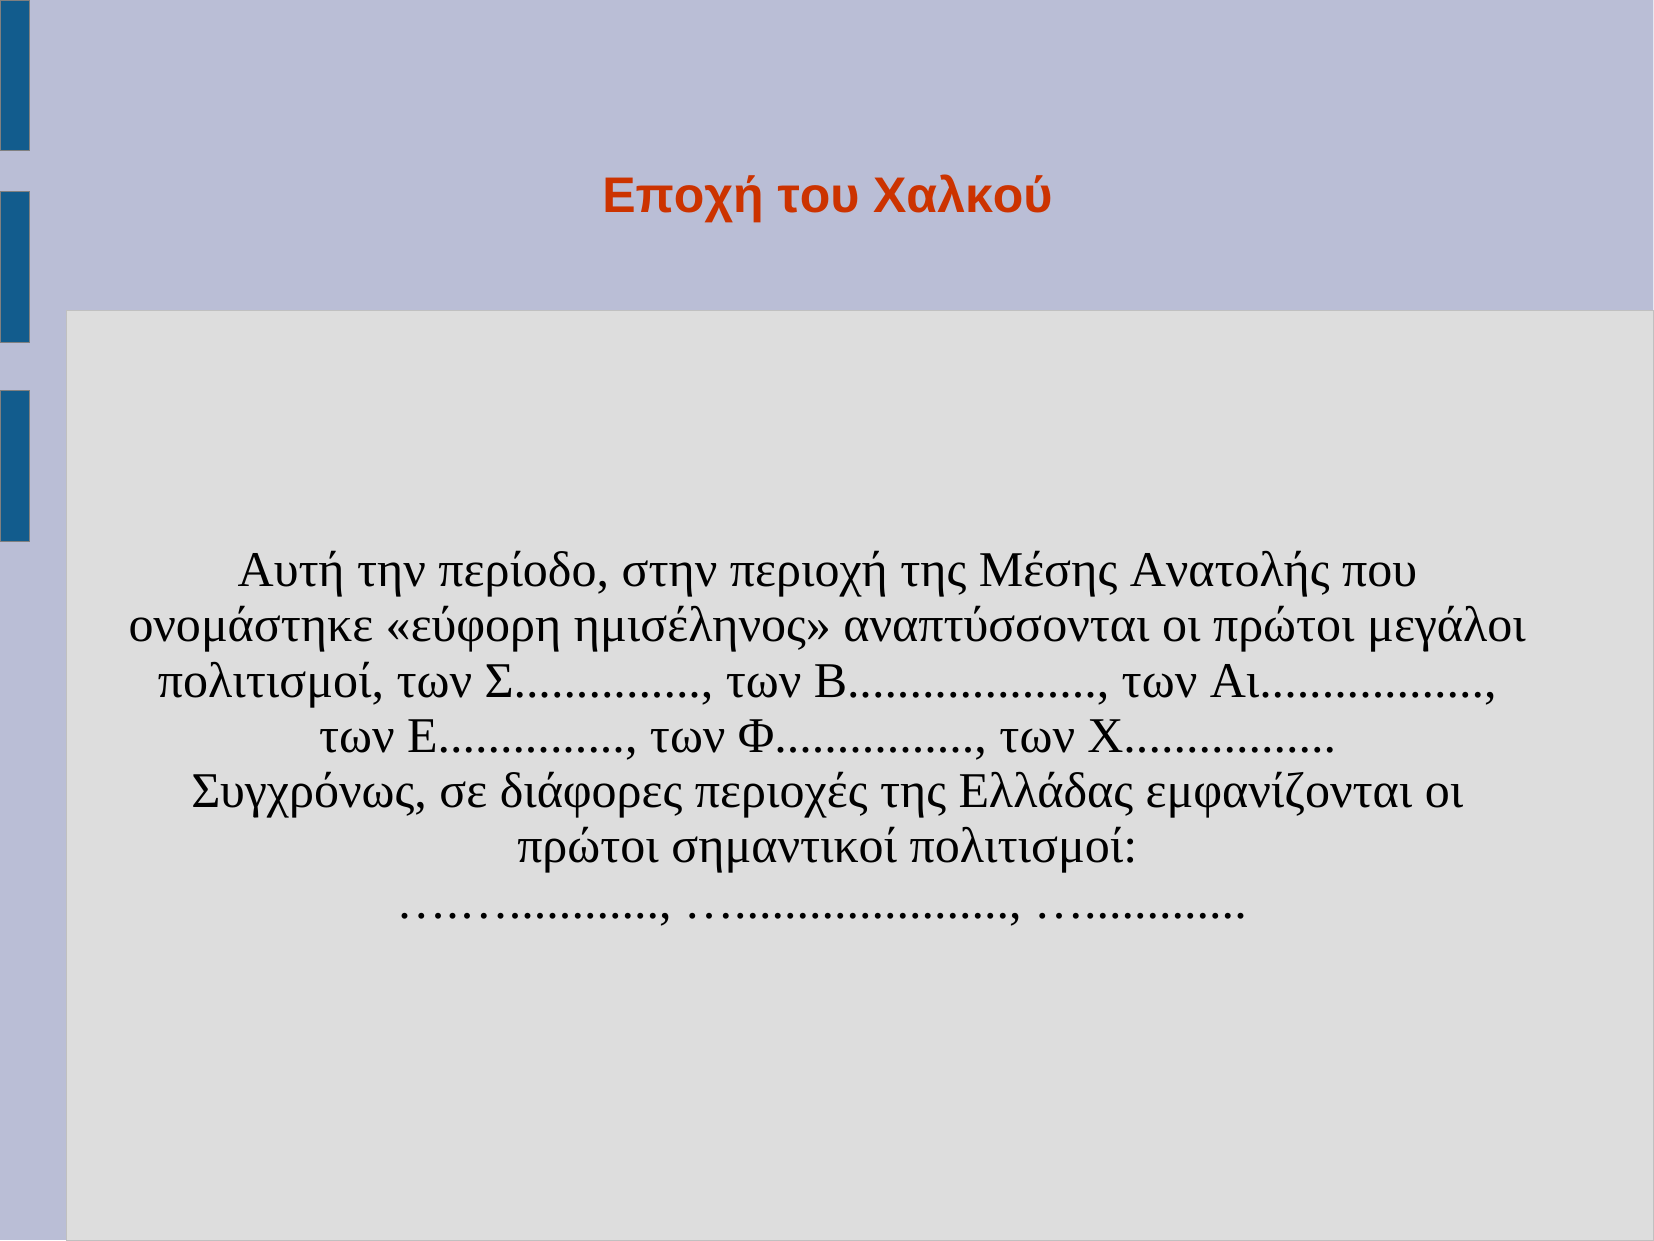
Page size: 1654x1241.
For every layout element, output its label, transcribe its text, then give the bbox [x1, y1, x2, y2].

title Εποχή του Χαλκού [121, 91, 1534, 299]
subtitle Αυτή την περίοδο, στην περιοχή της Μέσης Ανατολής που ονομάστηκε «εύφορη ημισέληνος» αναπτύσσονται οι πρώτοι μεγάλοι πολιτισμοί, των Σ..............., των Β...................., των Αι.................., των Ε..............., των Φ................, των Χ................. Συγχρόνως, σε διάφορες περιοχές της Ελλάδας εμφανίζονται οι πρώτοι σημαντικοί πολιτισμοί: ….…............, …......................, …............. [121, 344, 1534, 1127]
